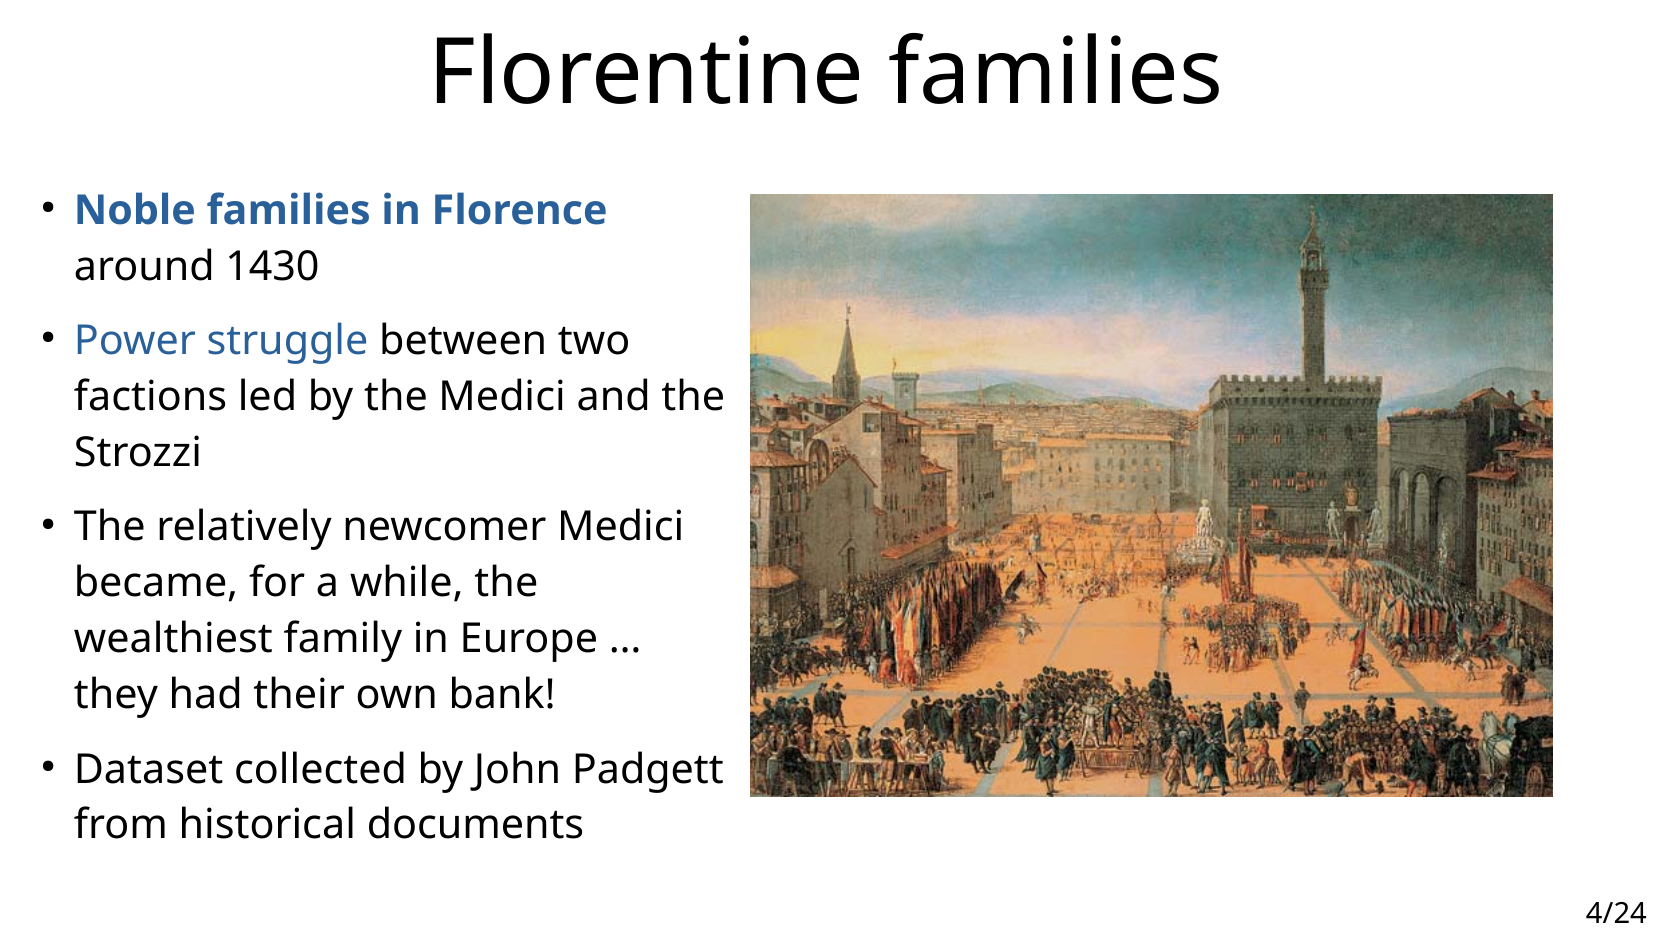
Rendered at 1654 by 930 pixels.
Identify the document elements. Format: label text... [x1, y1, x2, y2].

list Noble families in Florence around 1430 Power struggle between two factions led by the Medici and the Strozzi The relatively newcomer Medici became, for a while, the wealthiest family in Europe … they had their own bank! Dataset collected by John Padgett from historical documents [30, 180, 736, 886]
title Florentine families [82, 1, 1571, 135]
picture [750, 194, 1553, 797]
